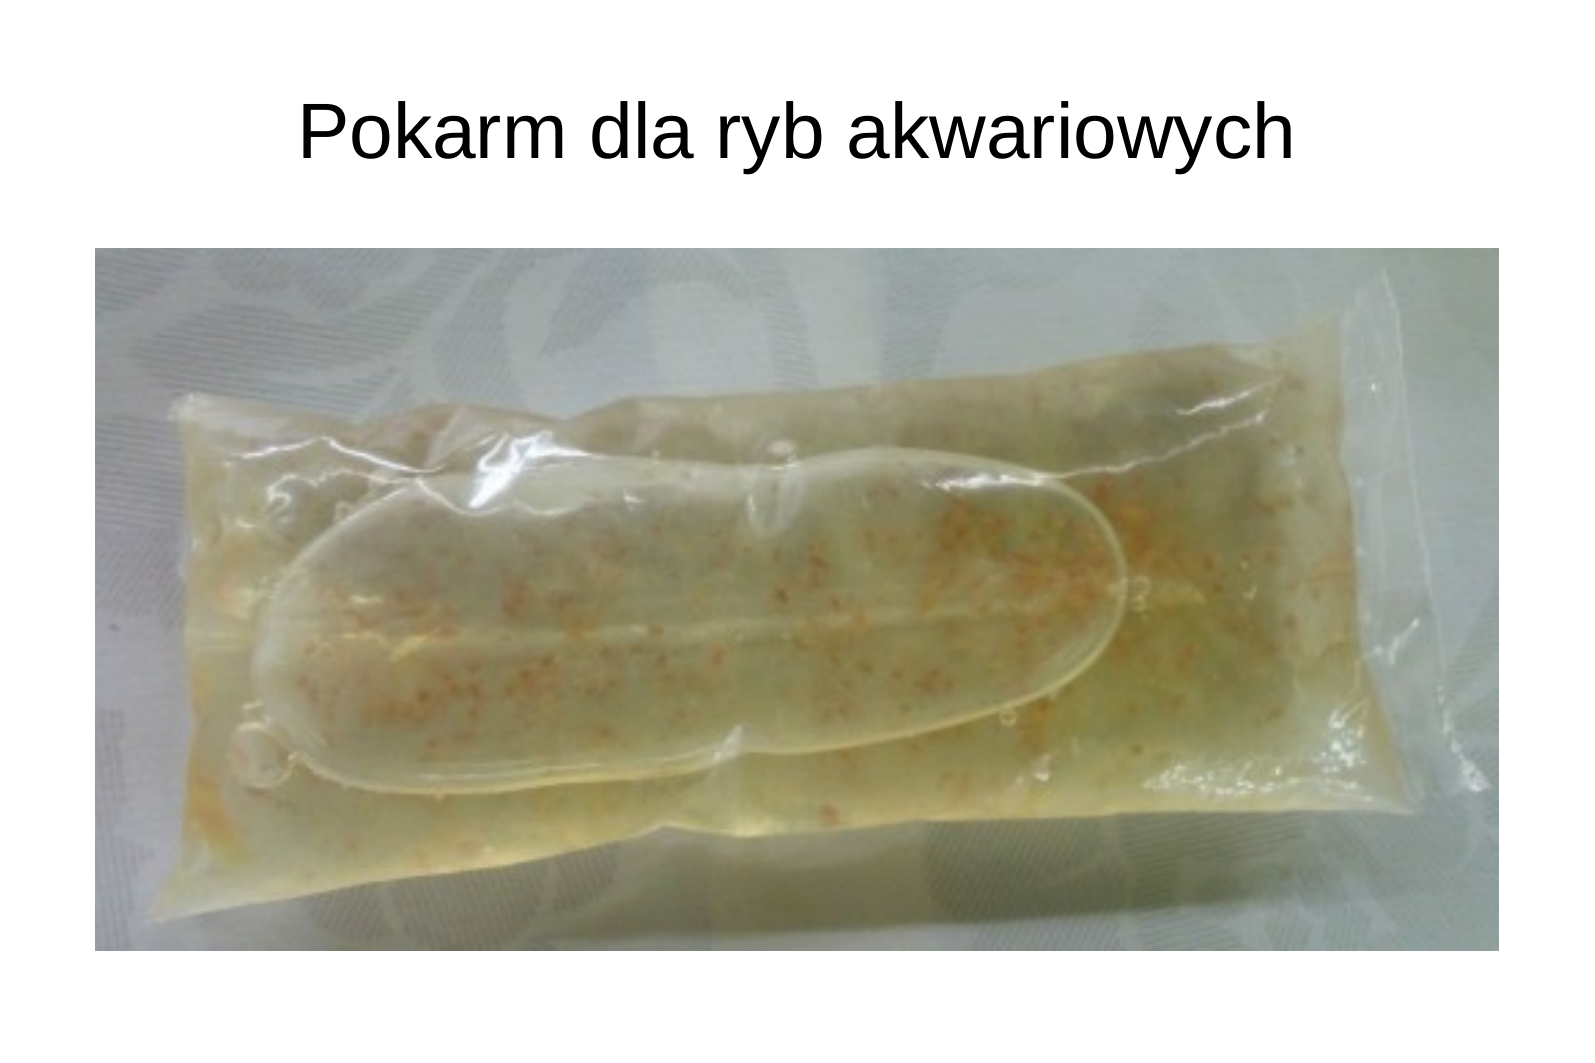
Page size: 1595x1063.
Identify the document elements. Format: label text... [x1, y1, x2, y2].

title Pokarm dla ryb akwariowych [79, 42, 1515, 220]
picture [95, 248, 1499, 951]
